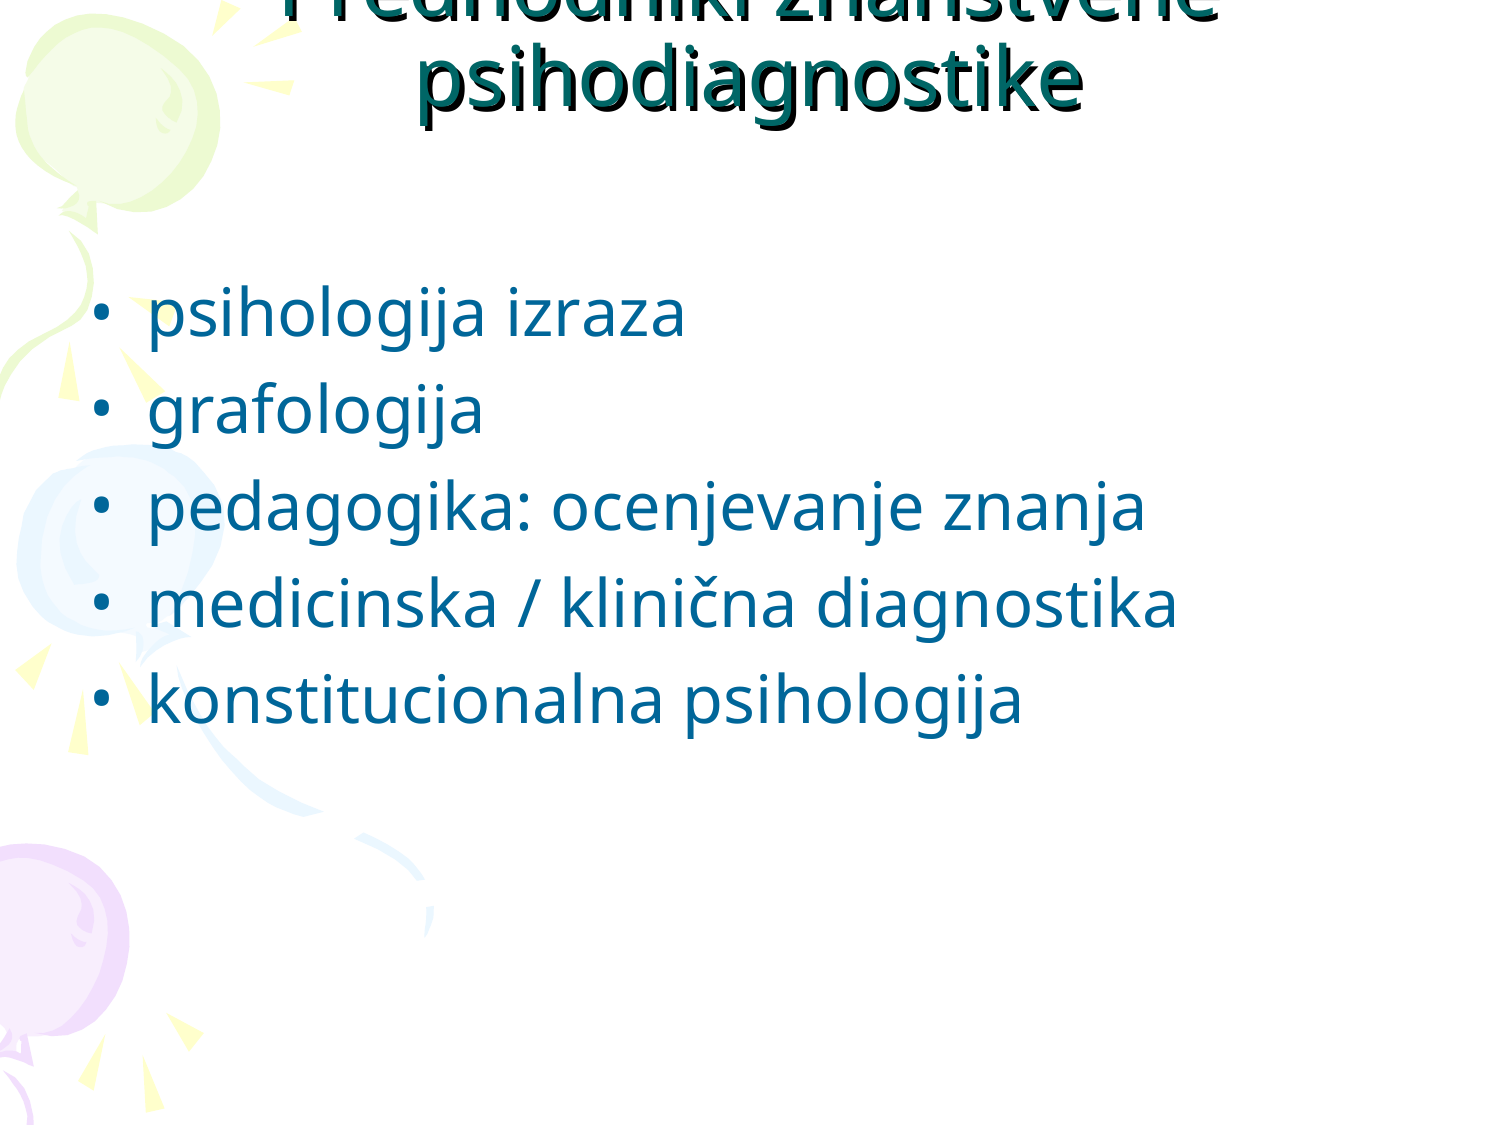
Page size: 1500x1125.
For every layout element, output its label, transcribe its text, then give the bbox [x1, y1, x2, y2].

list psihologija izraza grafologija pedagogika: ocenjevanje znanja medicinska / klinična diagnostika konstitucionalna psihologija [75, 262, 1426, 994]
title Predhodniki znanstvene psihodiagnostike [72, 16, 1426, 233]
